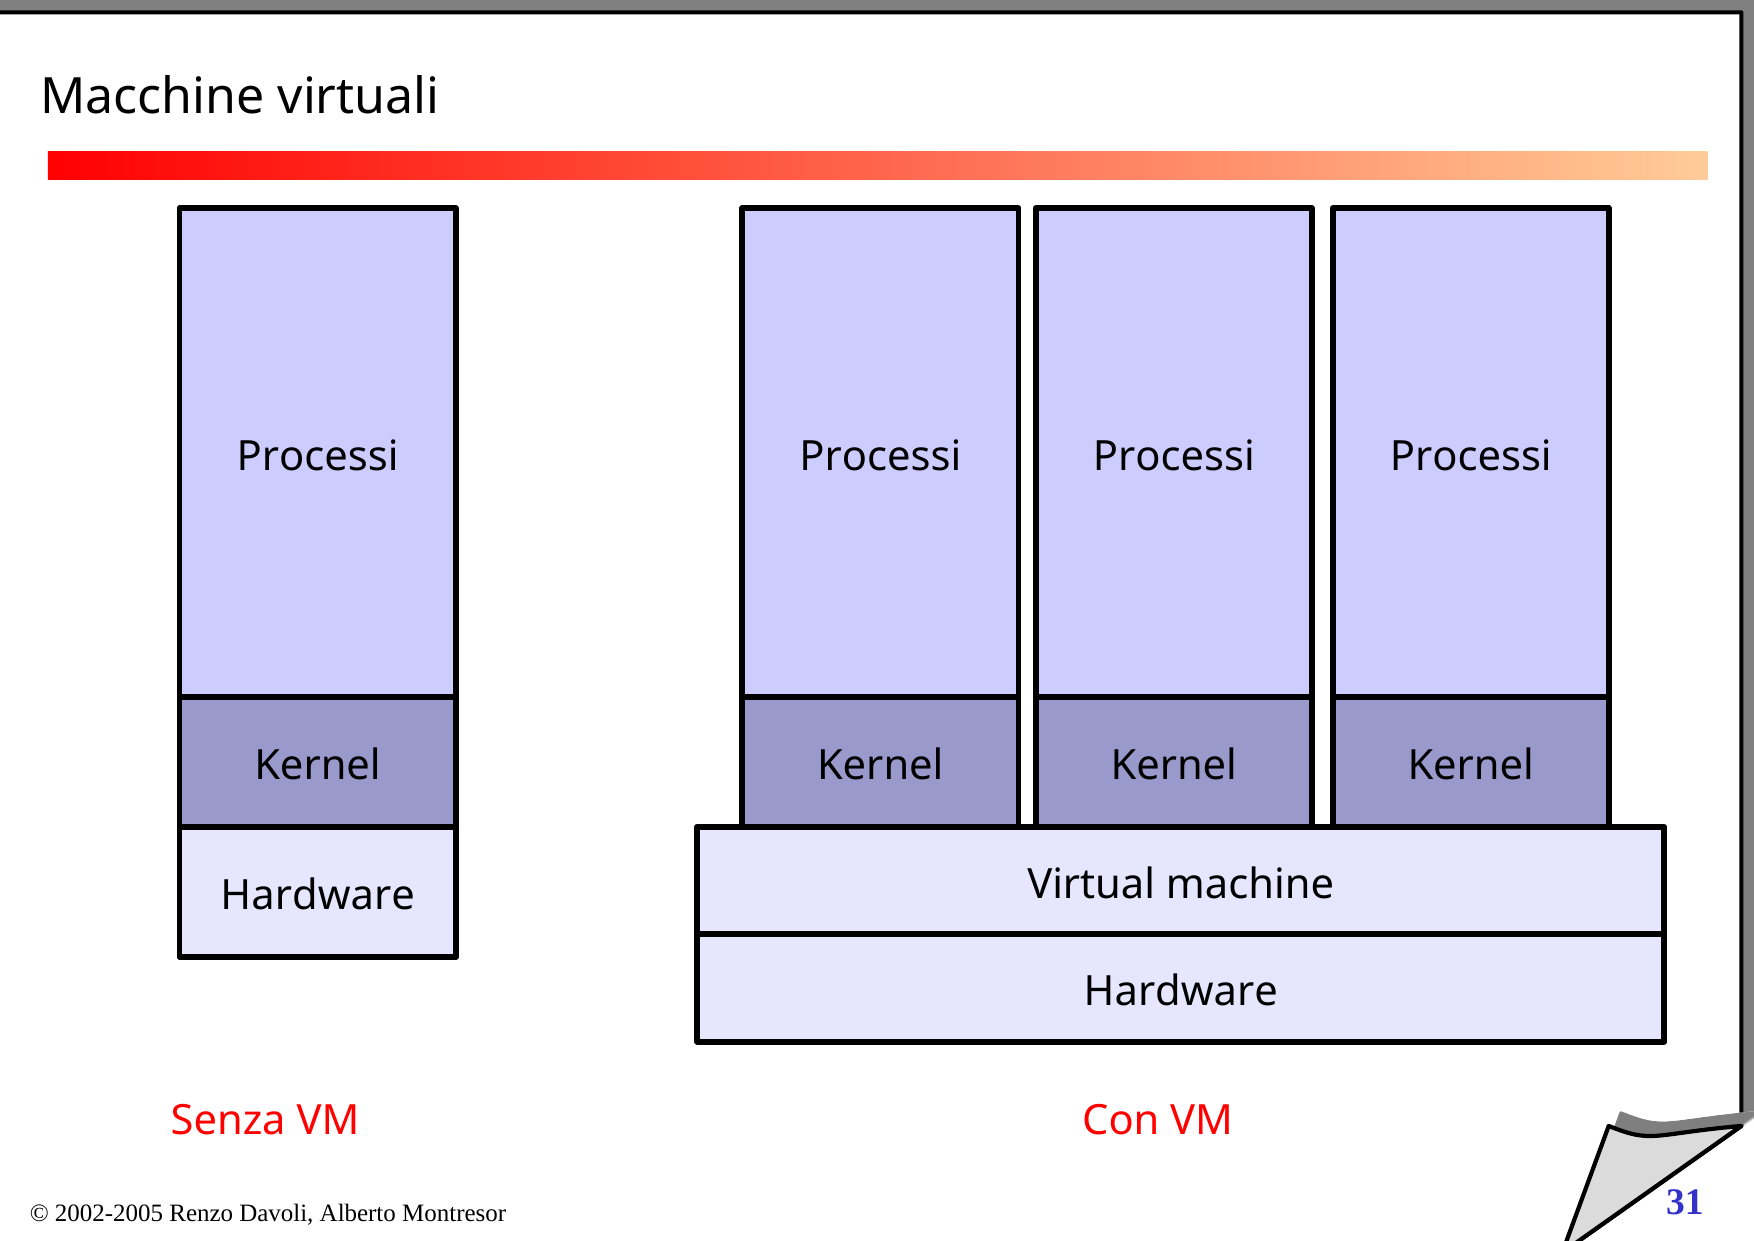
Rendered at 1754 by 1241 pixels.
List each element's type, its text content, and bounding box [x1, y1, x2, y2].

text_box Kernel [742, 696, 1019, 826]
text_box Kernel [179, 696, 456, 826]
title Macchine virtuali [40, 49, 1714, 144]
text_box Virtual machine [697, 826, 1665, 935]
text_box Processi [742, 208, 1019, 696]
text_box Processi [1035, 208, 1312, 696]
text_box Kernel [1332, 696, 1609, 826]
text_box Senza VM [170, 1087, 398, 1152]
text_box Processi [179, 208, 456, 696]
text_box Hardware [179, 826, 456, 957]
text_box Con VM [1082, 1087, 1253, 1152]
text_box Kernel [1035, 696, 1312, 826]
text_box Processi [1332, 208, 1609, 696]
text_box Hardware [697, 935, 1665, 1042]
